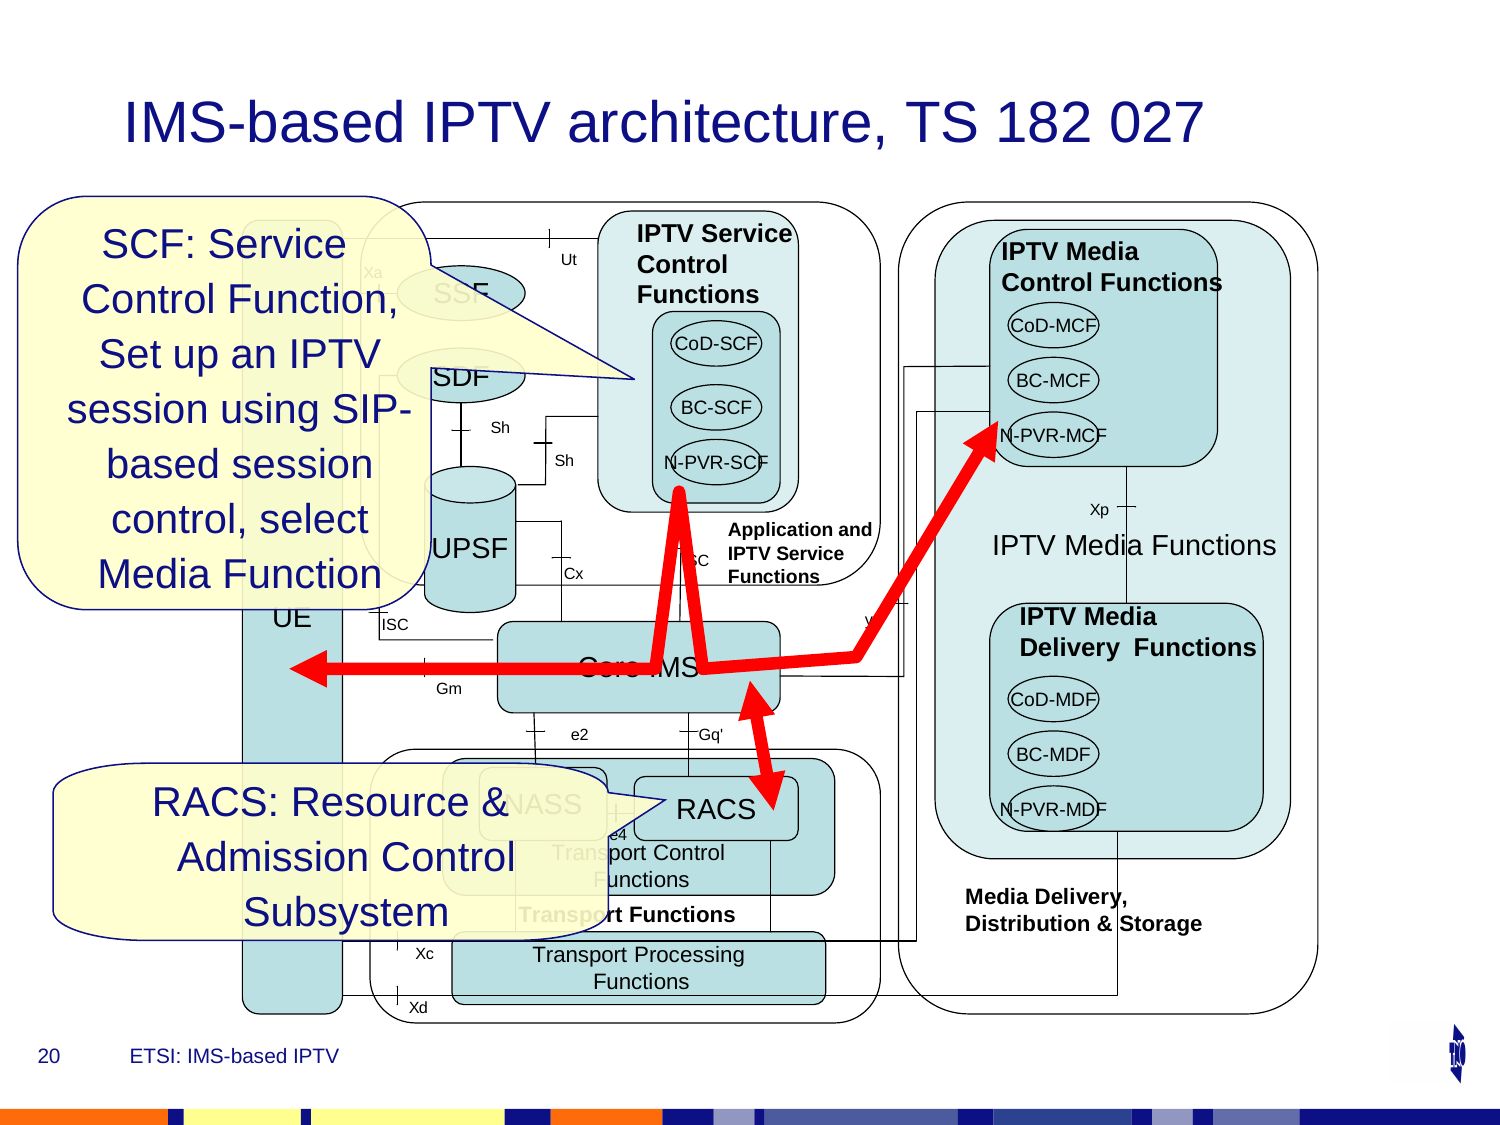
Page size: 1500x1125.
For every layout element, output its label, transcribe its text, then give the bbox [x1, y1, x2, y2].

text_box RACS: Resource & Admission Control Subsystem [53, 763, 666, 941]
picture [183, 178, 1341, 1047]
text_box SCF: Service Control Function, Set up an IPTV session using SIP-based session control, select Media Function [17, 196, 635, 610]
title IMS-based IPTV architecture, TS 182 027 [123, 90, 1364, 225]
